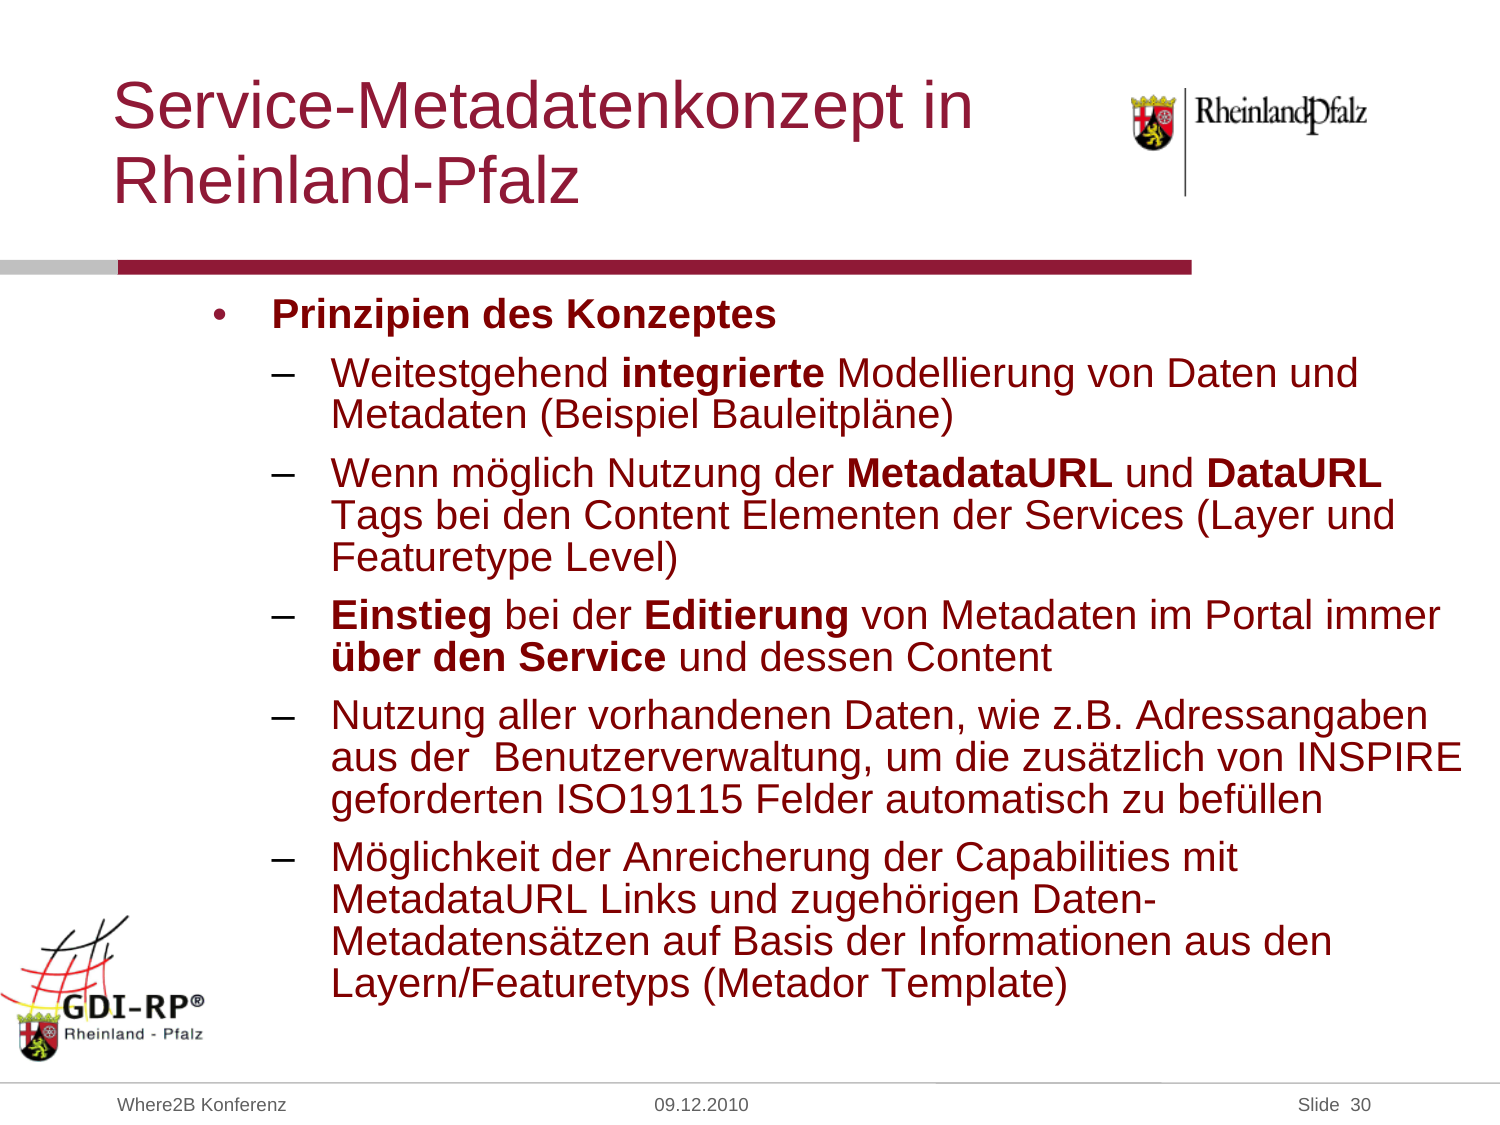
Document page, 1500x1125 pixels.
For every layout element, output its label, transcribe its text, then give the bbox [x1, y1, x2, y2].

list Prinzipien des Konzeptes Weitestgehend integrierte Modellierung von Daten und Metadaten (Beispiel Bauleitpläne) Wenn möglich Nutzung der MetadataURL und DataURL Tags bei den Content Elementen der Services (Layer und Featuretype Level) Einstieg bei der Editierung von Metadaten im Portal immer über den Service und dessen Content Nutzung aller vorhandenen Daten, wie z.B. Adressangaben aus der Benutzerverwaltung, um die zusätzlich von INSPIRE geforderten ISO19115 Felder automatisch zu befüllen Möglichkeit der Anreicherung der Capabilities mit MetadataURL Links und zugehörigen Daten-Metadatensätzen auf Basis der Informationen aus den Layern/Featuretyps (Metador Template) [212, 295, 1477, 1125]
picture [0, 915, 207, 1063]
picture [1131, 88, 1447, 198]
title Service-Metadatenkonzept in Rheinland-Pfalz [112, 63, 1071, 224]
